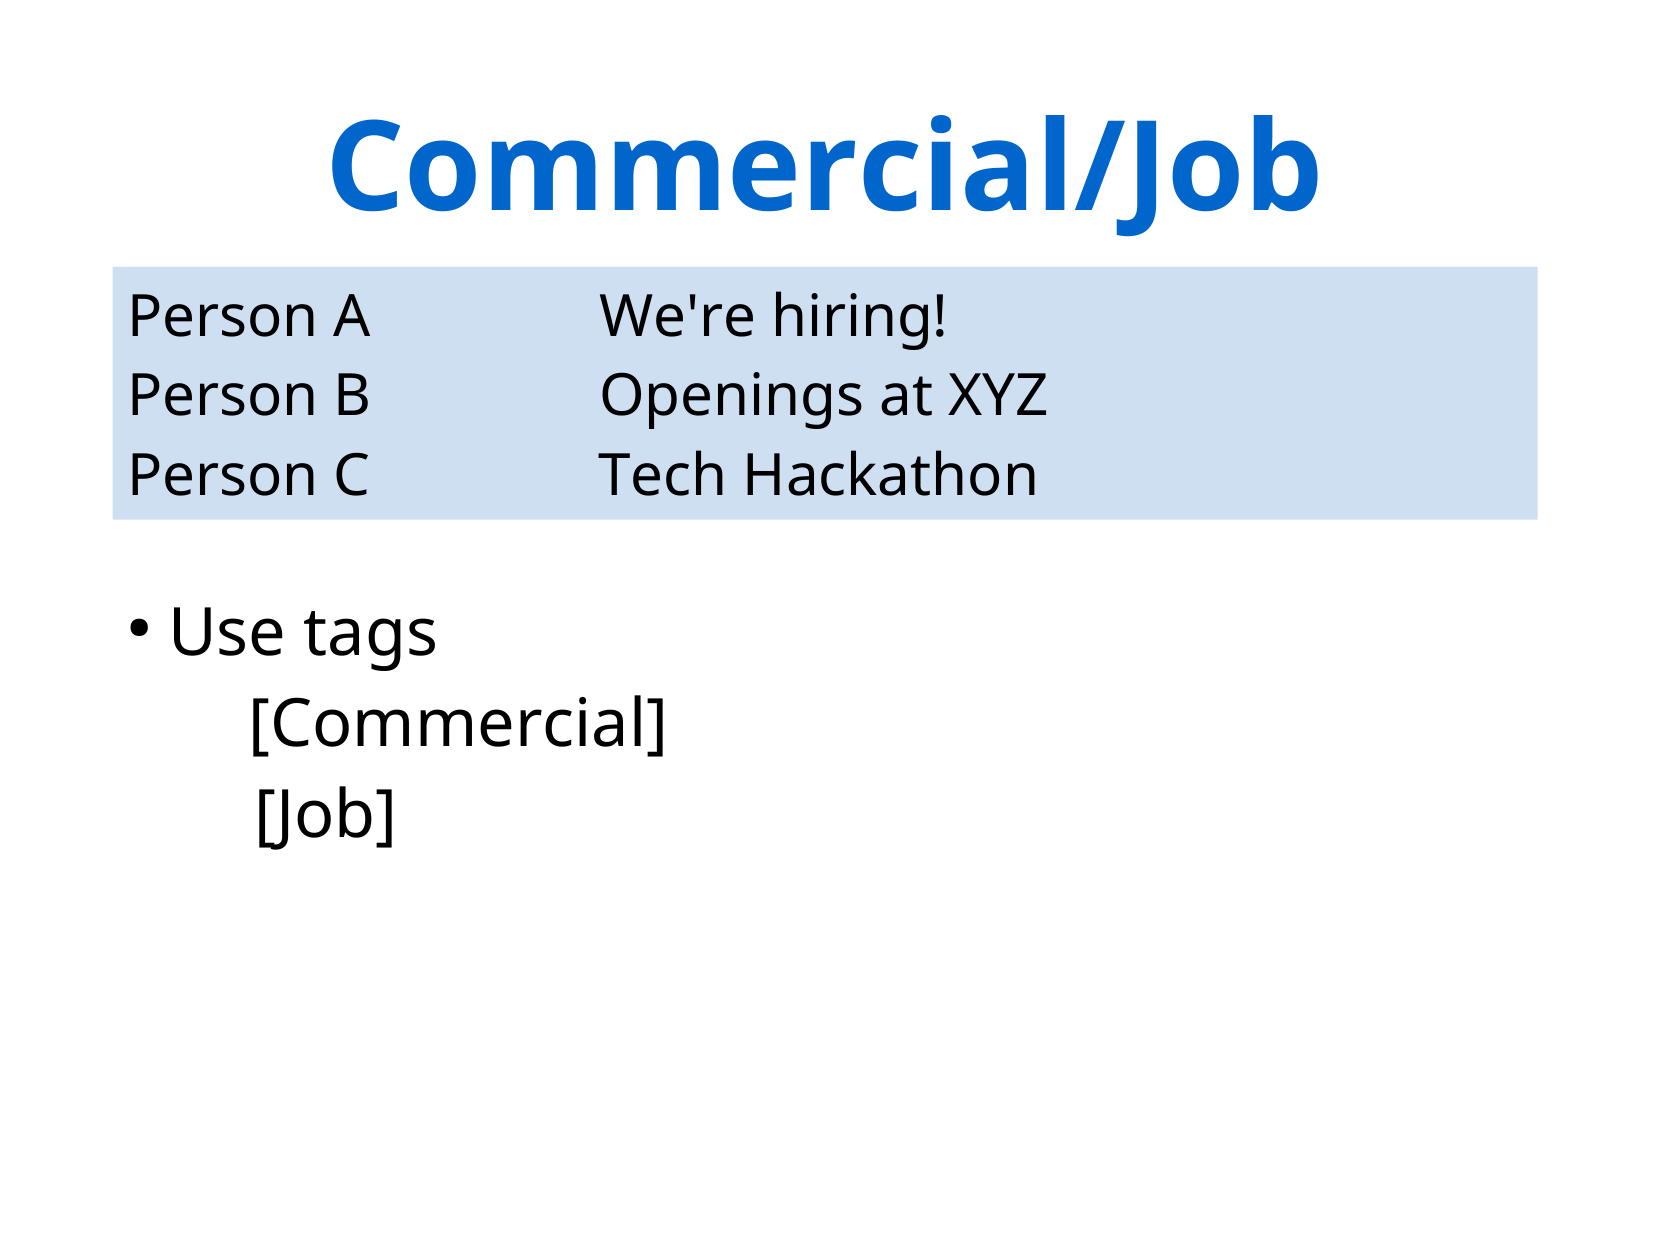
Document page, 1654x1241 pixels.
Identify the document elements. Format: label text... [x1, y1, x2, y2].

text_box Commercial/Job [187, 69, 1463, 266]
text_box Person A We're hiring! Person B Openings at XYZ Person C Tech Hackathon [112, 266, 1538, 516]
text_box Use tags [Commercial] [Job] [112, 577, 1538, 826]
